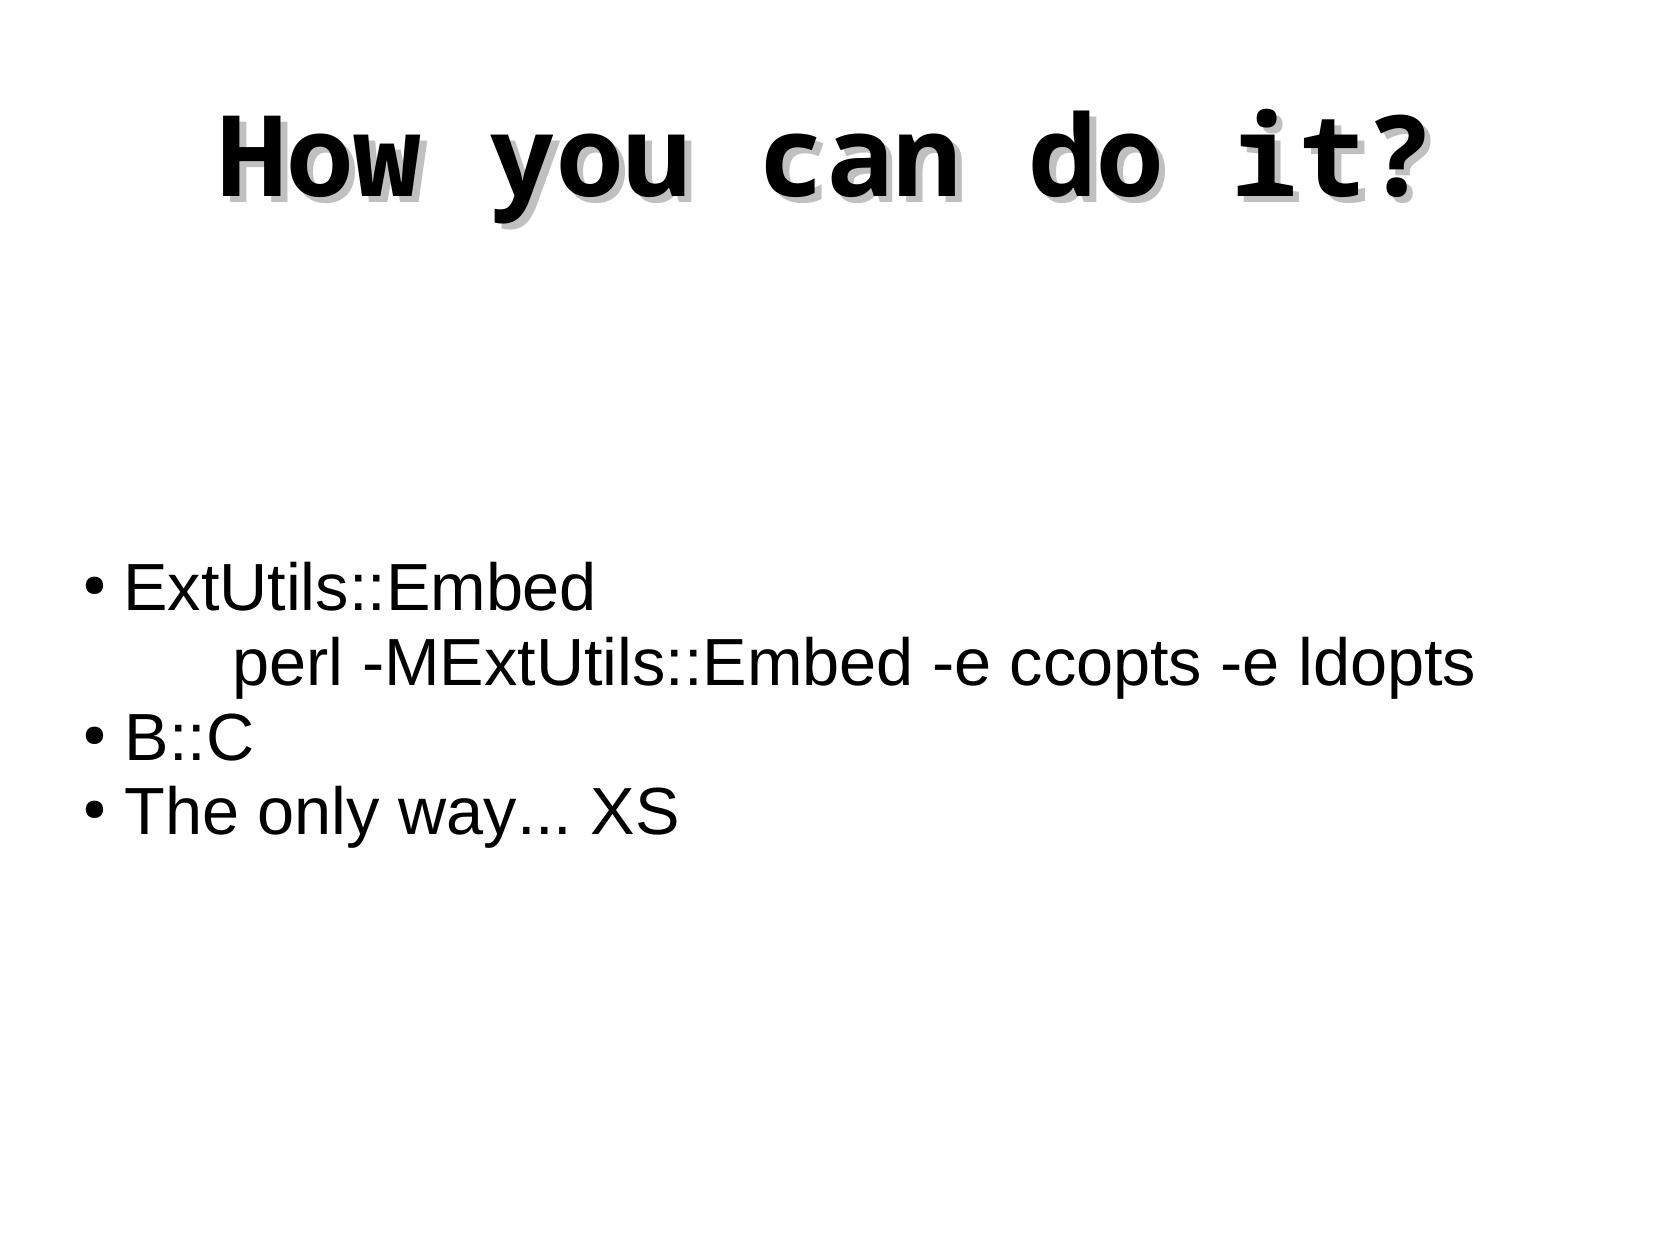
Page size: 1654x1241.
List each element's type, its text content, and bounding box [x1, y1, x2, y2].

subtitle ExtUtils::Embed perl -MExtUtils::Embed -e ccopts -e ldopts B::C The only way... XS [82, 290, 1571, 1109]
title How you can do it? [82, 49, 1571, 257]
